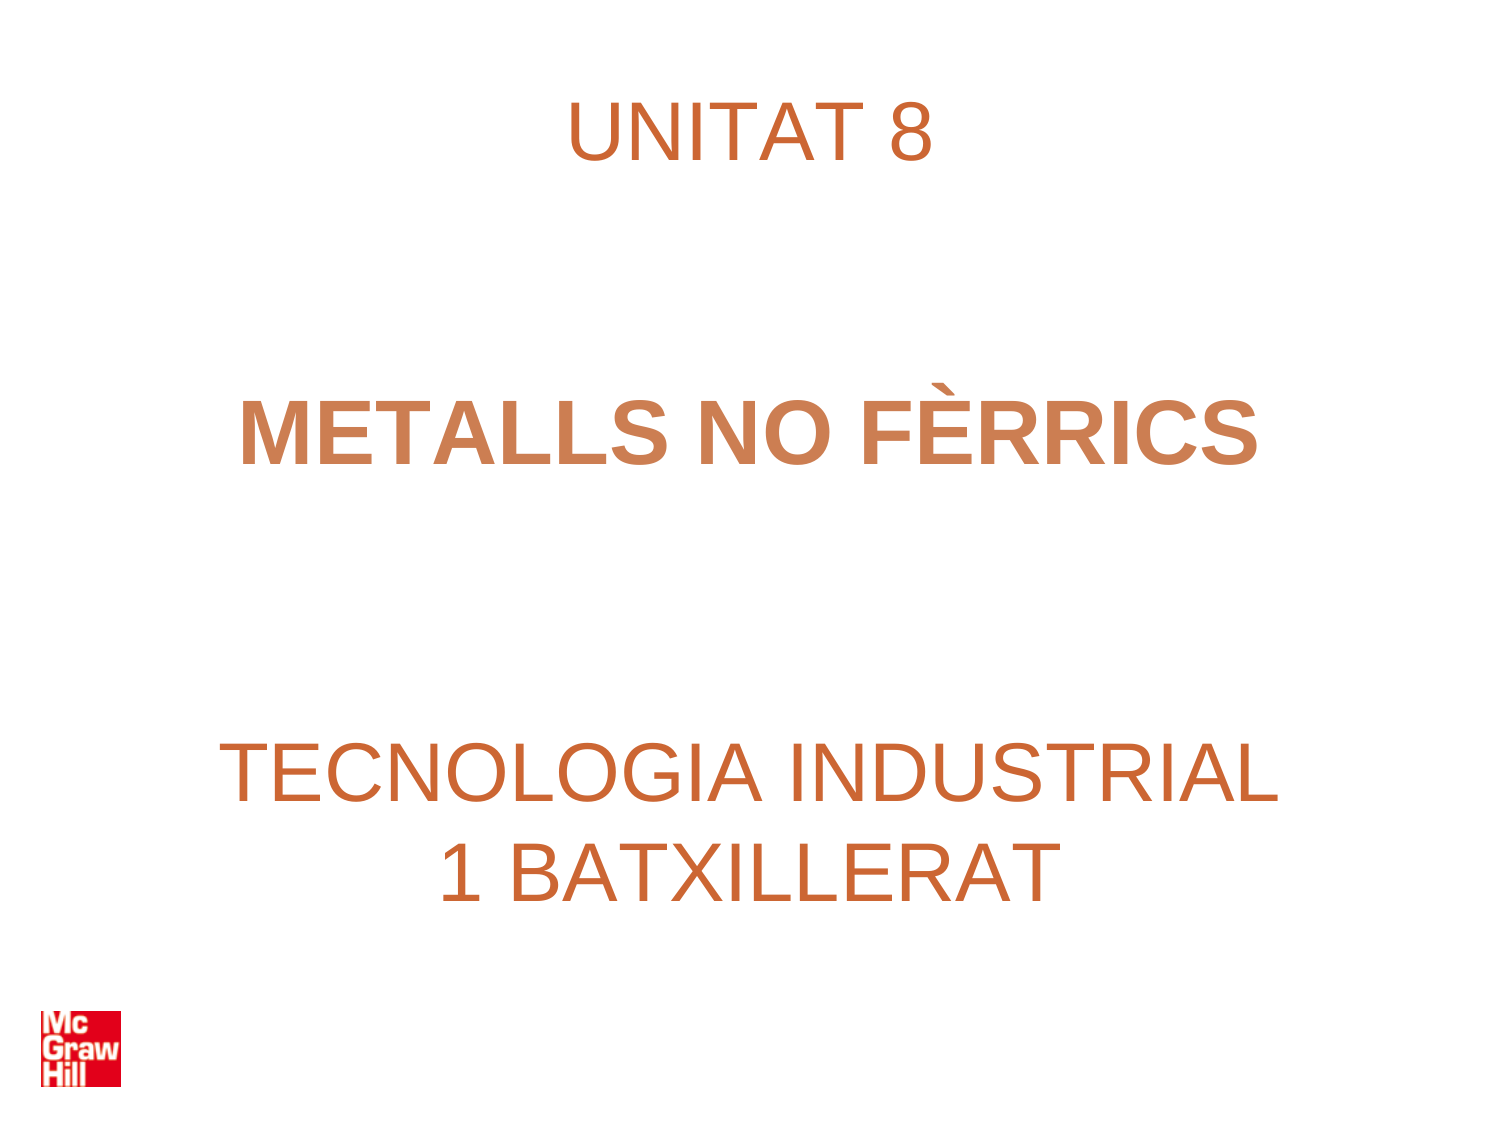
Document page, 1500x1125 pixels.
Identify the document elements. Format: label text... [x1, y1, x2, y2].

text_box METALLS NO FÈRRICS [0, 365, 1500, 491]
text_box UNITAT 8 [0, 0, 1500, 186]
text_box TECNOLOGIA INDUSTRIAL 1 BATXILLERAT [0, 710, 1500, 1006]
chart [41, 1011, 121, 1087]
